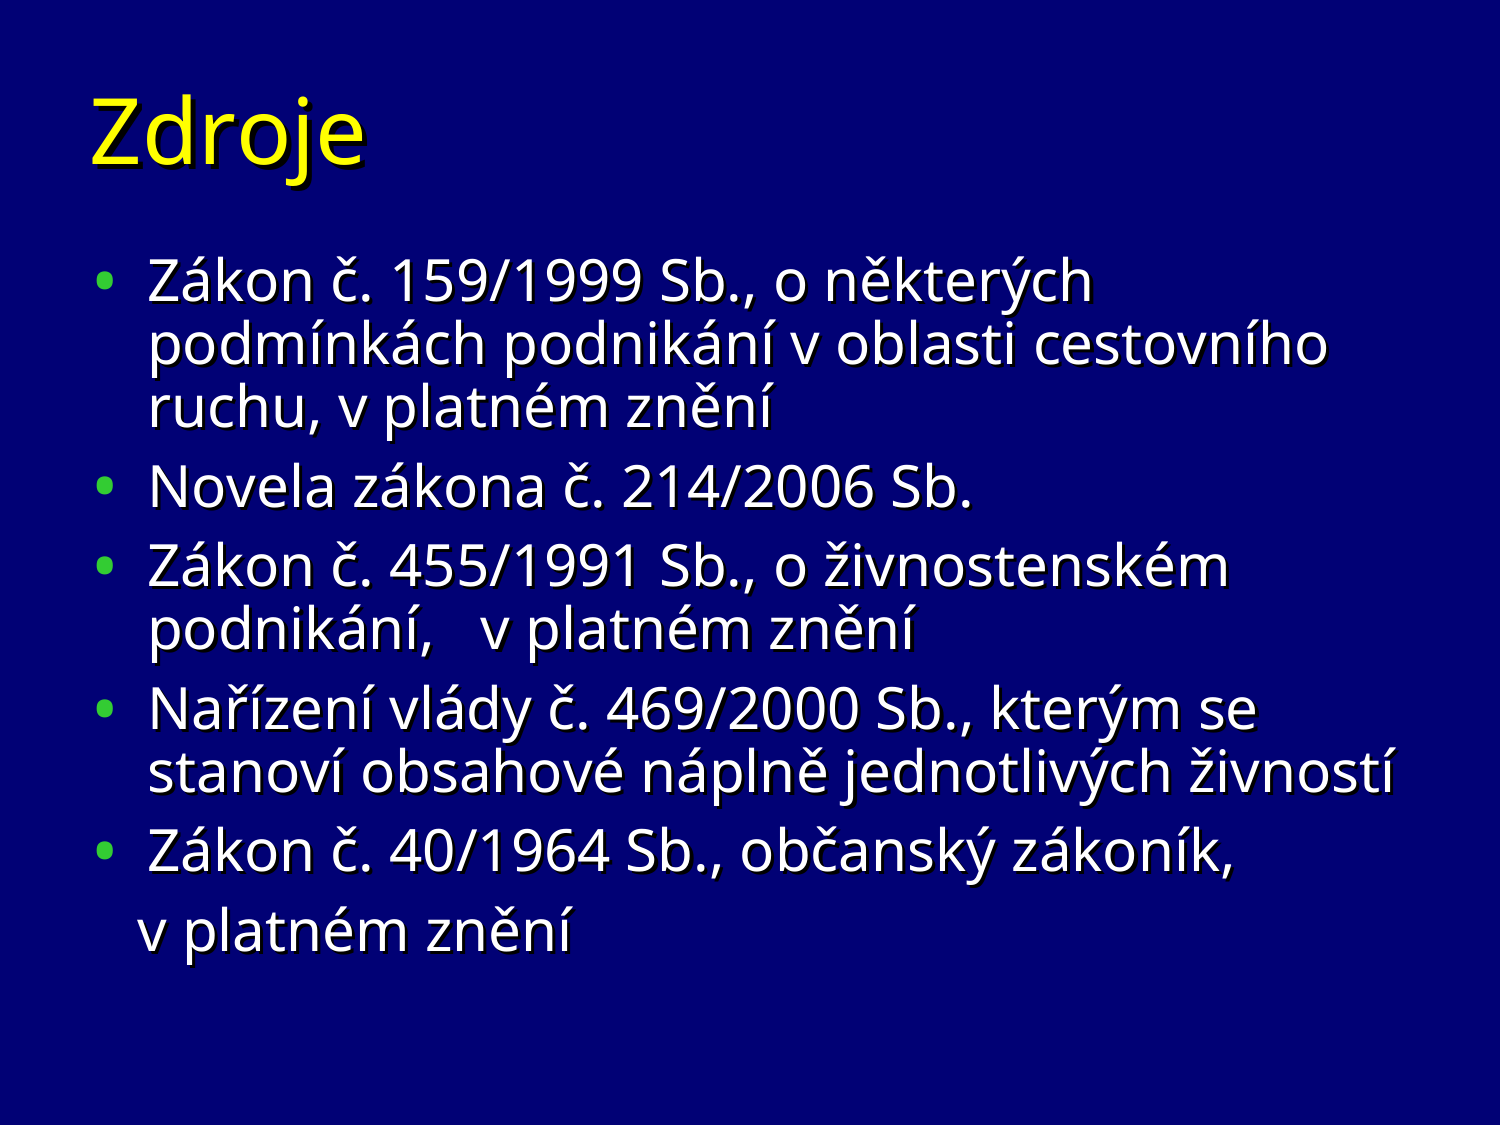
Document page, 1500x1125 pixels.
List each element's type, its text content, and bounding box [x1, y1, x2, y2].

title Zdroje [75, 43, 1425, 213]
list Zákon č. 159/1999 Sb., o některých podmínkách podnikání v oblasti cestovního ruchu, v platném znění Novela zákona č. 214/2006 Sb. Zákon č. 455/1991 Sb., o živnostenském podnikání, v platném znění Nařízení vlády č. 469/2000 Sb., kterým se stanoví obsahové náplně jednotlivých živností Zákon č. 40/1964 Sb., občanský zákoník, v platném znění [76, 243, 1427, 988]
